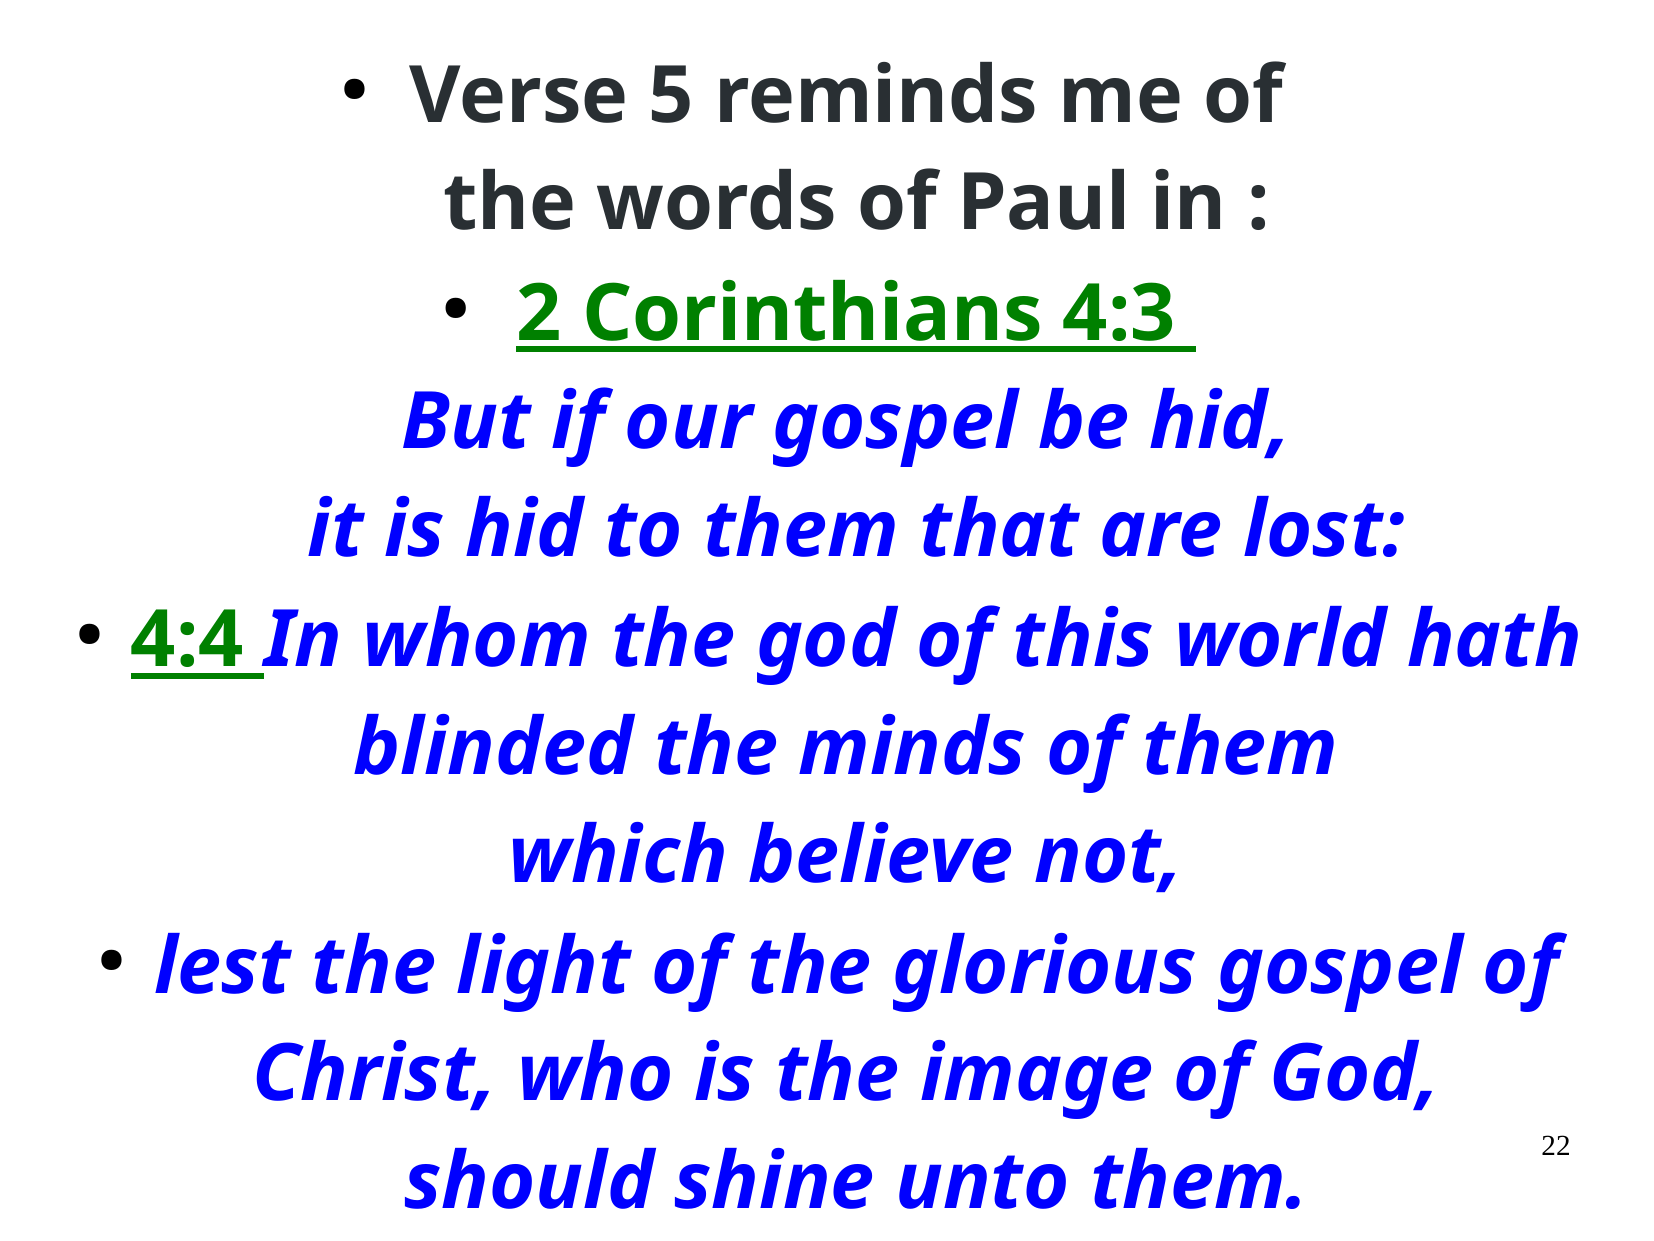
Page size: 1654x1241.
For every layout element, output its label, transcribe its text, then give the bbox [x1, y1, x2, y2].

list Verse 5 reminds me of the words of Paul in : 2 Corinthians 4:3 But if our gospel be hid, it is hid to them that are lost: 4:4 In whom the god of this world hath blinded the minds of them which believe not, lest the light of the glorious gospel of Christ, who is the image of God, should shine unto them. [37, 37, 1613, 1238]
